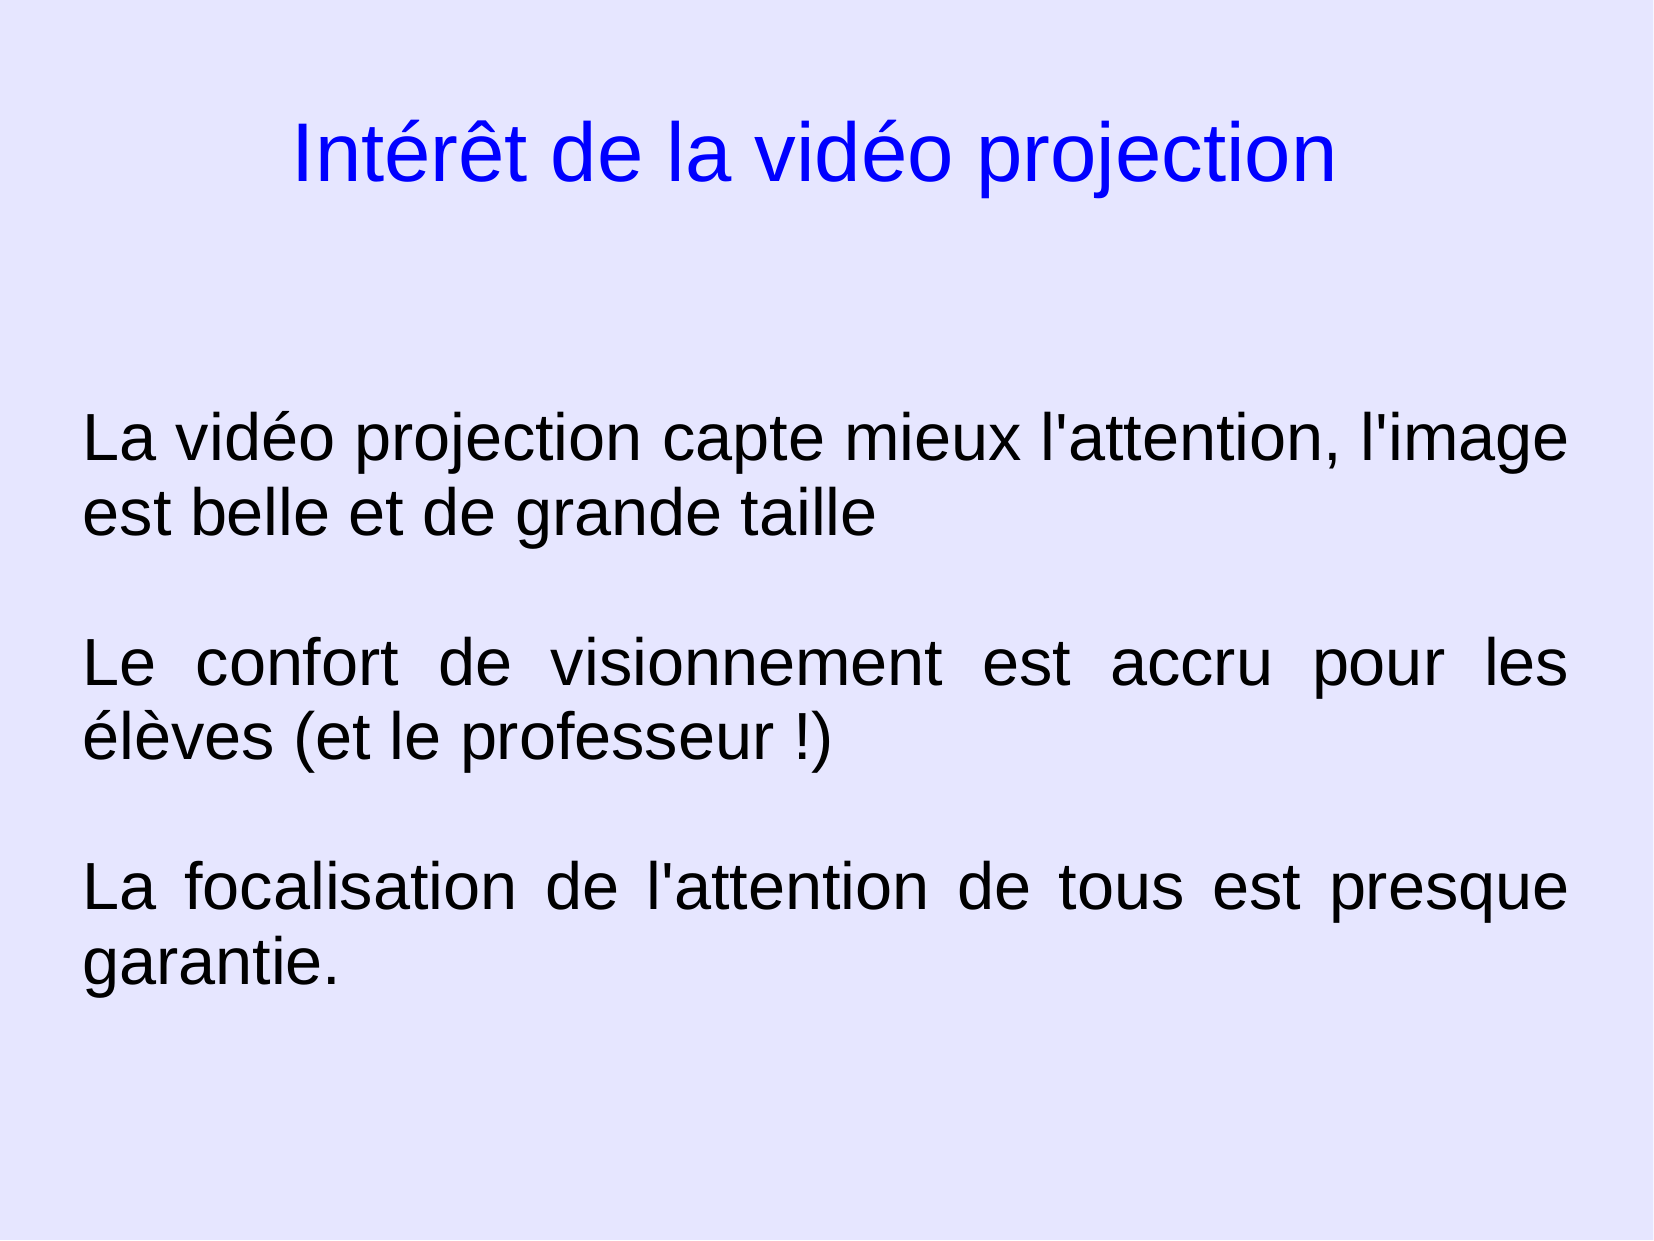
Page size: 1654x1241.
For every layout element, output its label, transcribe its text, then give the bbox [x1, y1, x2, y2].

title Intérêt de la vidéo projection [82, 56, 1571, 250]
subtitle La vidéo projection capte mieux l'attention, l'image est belle et de grande taille Le confort de visionnement est accru pour les élèves (et le professeur !) La focalisation de l'attention de tous est presque garantie. [82, 297, 1571, 1102]
